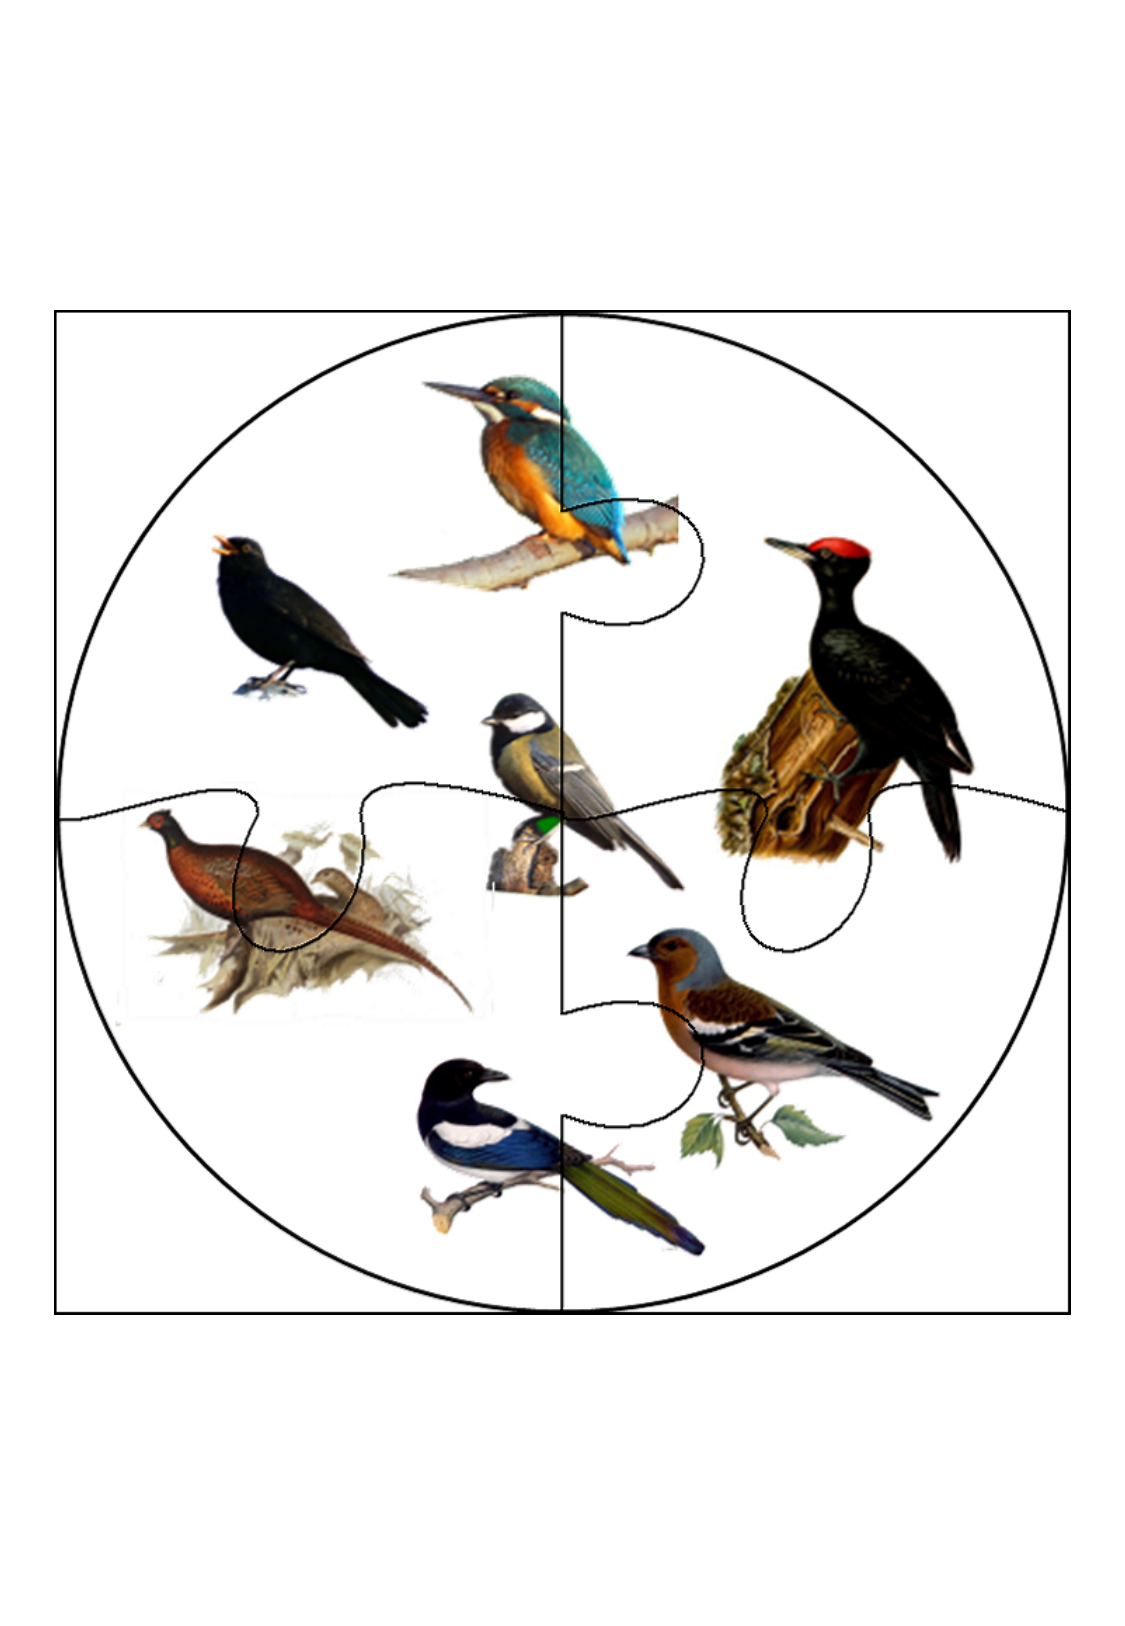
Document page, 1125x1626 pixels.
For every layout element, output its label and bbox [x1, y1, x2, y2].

picture [54, 310, 1071, 1315]
